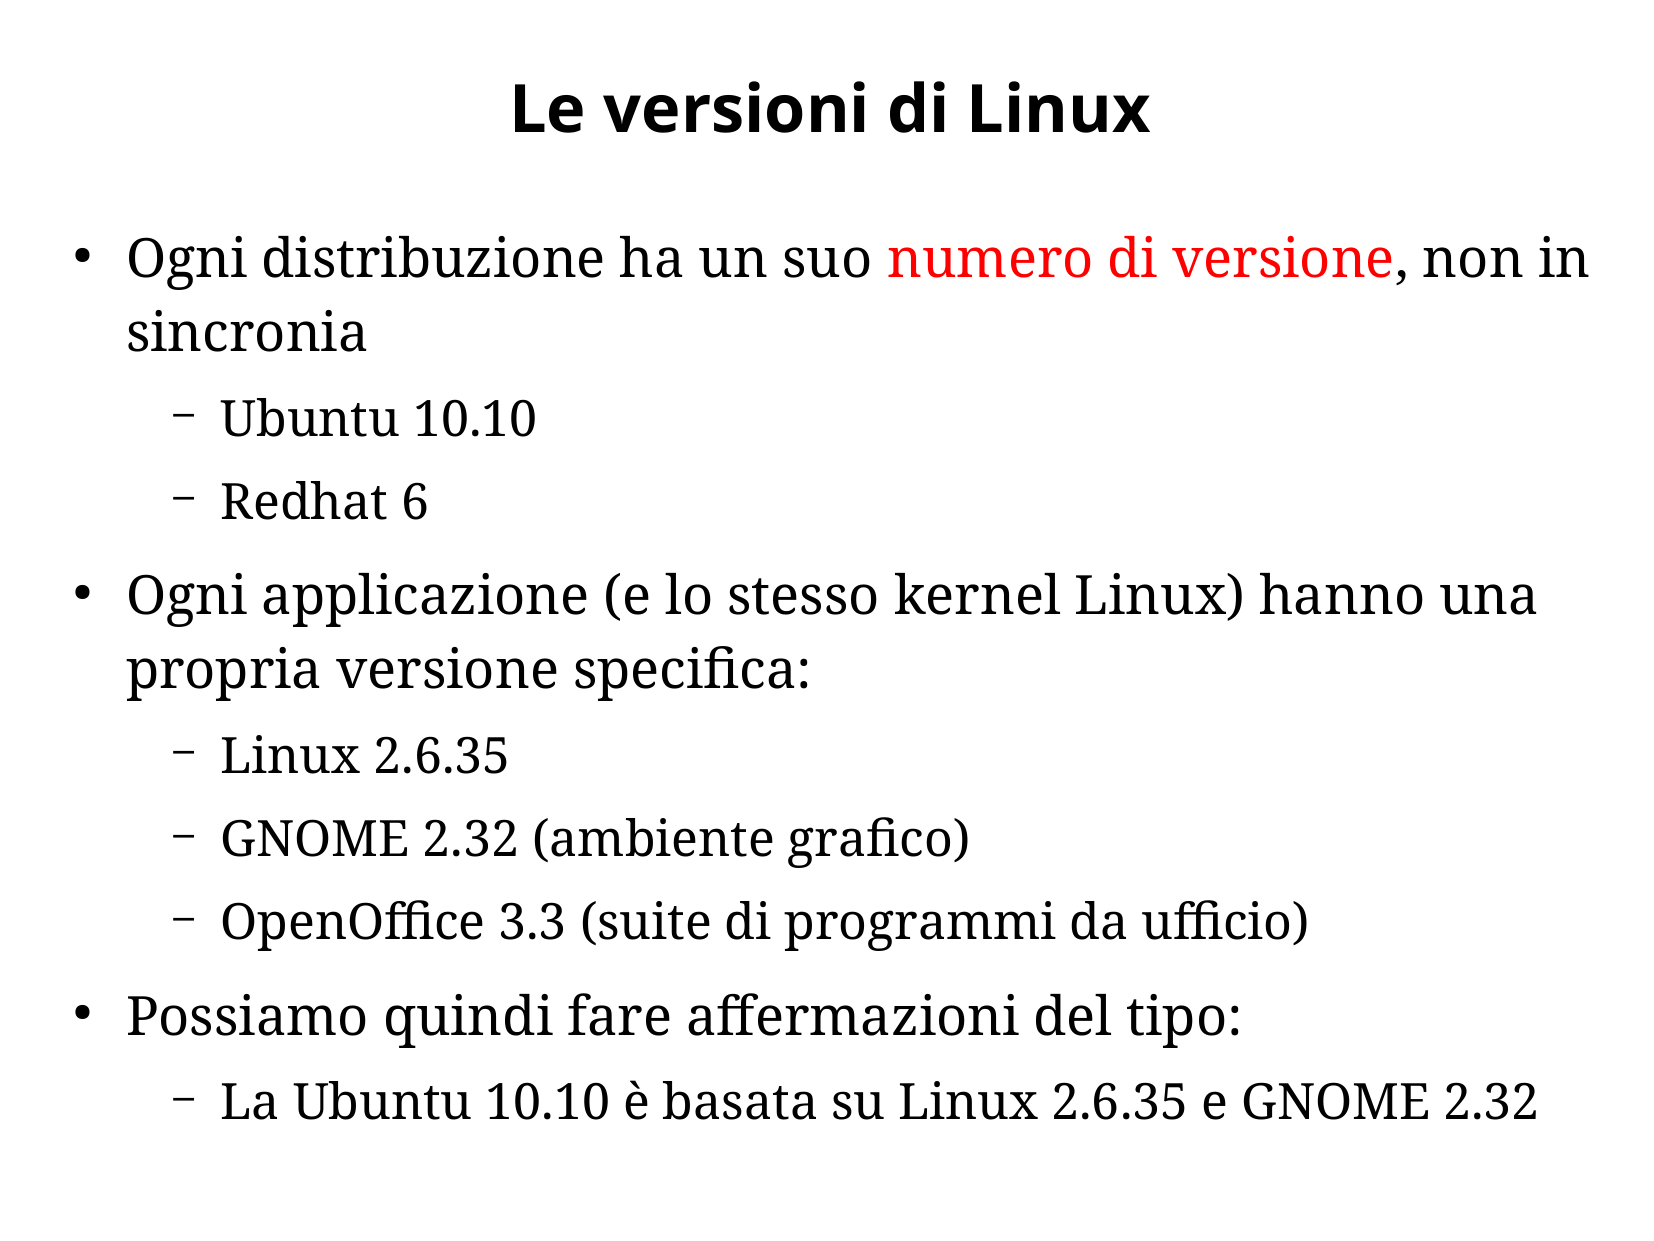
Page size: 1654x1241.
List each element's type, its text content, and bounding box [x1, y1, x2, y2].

title Le versioni di Linux [52, 42, 1608, 173]
list Ogni distribuzione ha un suo numero di versione, non in sincronia Ubuntu 10.10 Redhat 6 Ogni applicazione (e lo stesso kernel Linux) hanno una propria versione specifica: Linux 2.6.35 GNOME 2.32 (ambiente grafico) OpenOffice 3.3 (suite di programmi da ufficio) Possiamo quindi fare affermazioni del tipo: La Ubuntu 10.10 è basata su Linux 2.6.35 e GNOME 2.32 [55, 219, 1605, 1179]
